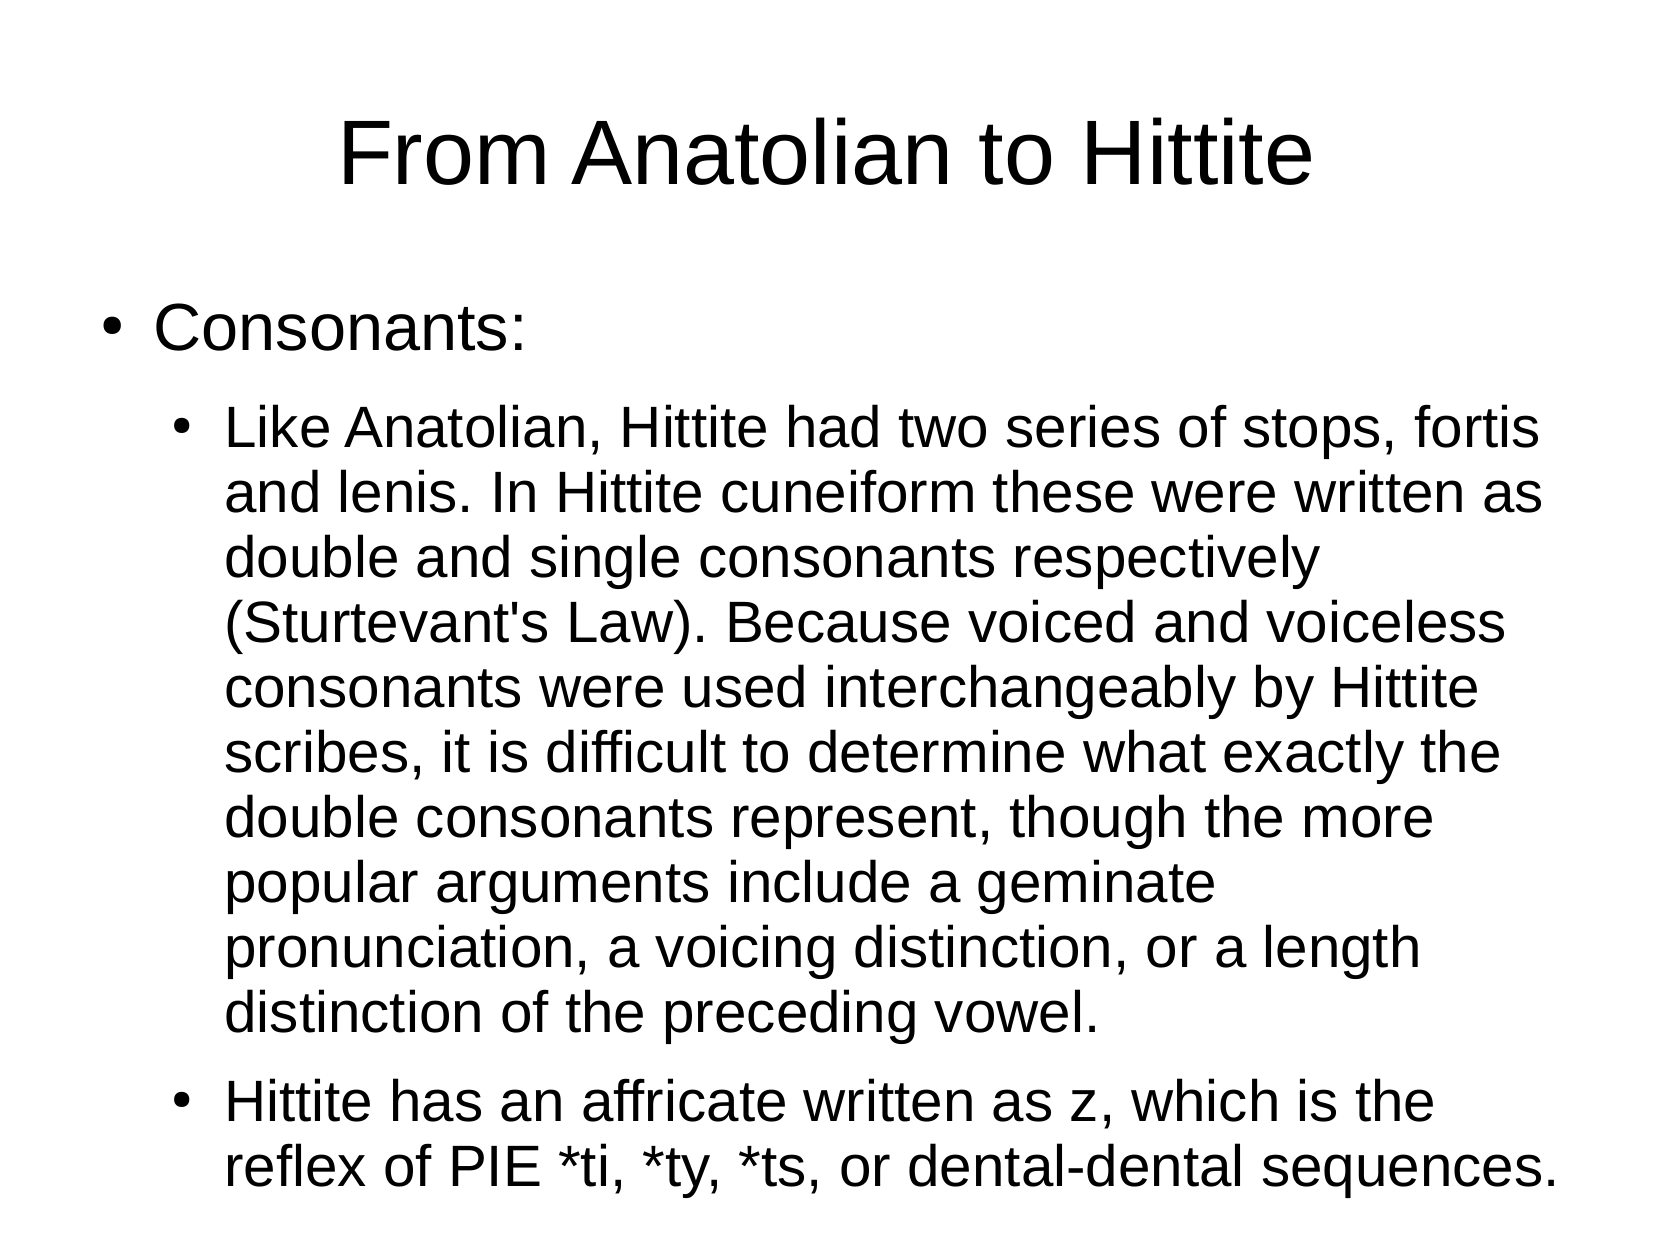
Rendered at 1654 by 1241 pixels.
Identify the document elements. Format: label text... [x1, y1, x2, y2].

title From Anatolian to Hittite [82, 49, 1571, 257]
list Consonants: Like Anatolian, Hittite had two series of stops, fortis and lenis. In Hittite cuneiform these were written as double and single consonants respectively (Sturtevant's Law). Because voiced and voiceless consonants were used interchangeably by Hittite scribes, it is difficult to determine what exactly the double consonants represent, though the more popular arguments include a geminate pronunciation, a voicing distinction, or a length distinction of the preceding vowel. Hittite has an affricate written as z, which is the reflex of PIE *ti, *ty, *ts, or dental-dental sequences. [82, 290, 1571, 1196]
